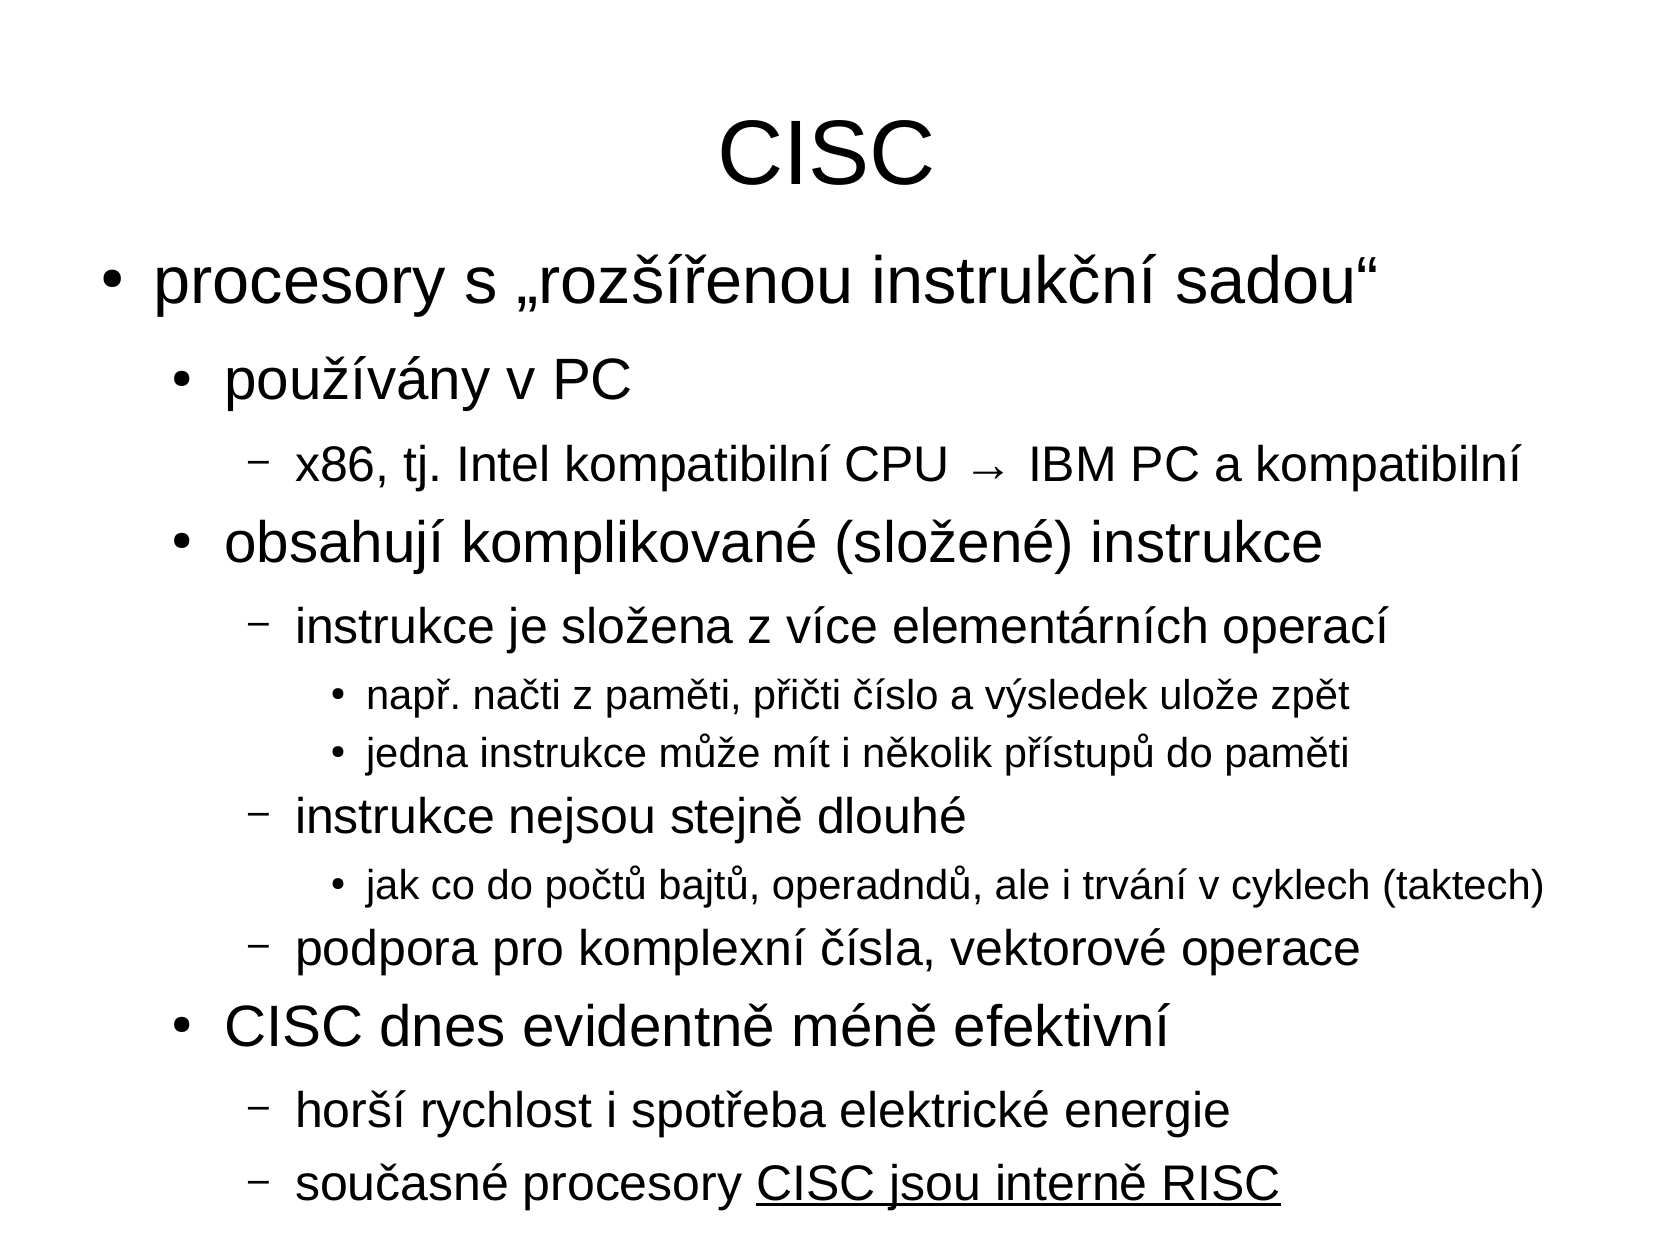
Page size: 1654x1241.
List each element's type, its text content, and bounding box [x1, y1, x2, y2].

title CISC [82, 56, 1571, 242]
list procesory s „rozšířenou instrukční sadou“ používány v PC x86, tj. Intel kompatibilní CPU → IBM PC a kompatibilní obsahují komplikované (složené) instrukce instrukce je složena z více elementárních operací např. načti z paměti, přičti číslo a výsledek ulože zpět jedna instrukce může mít i několik přístupů do paměti instrukce nejsou stejně dlouhé jak co do počtů bajtů, operadndů, ale i trvání v cyklech (taktech) podpora pro komplexní čísla, vektorové operace CISC dnes evidentně méně efektivní horší rychlost i spotřeba elektrické energie současné procesory CISC jsou interně RISC [82, 242, 1571, 1212]
